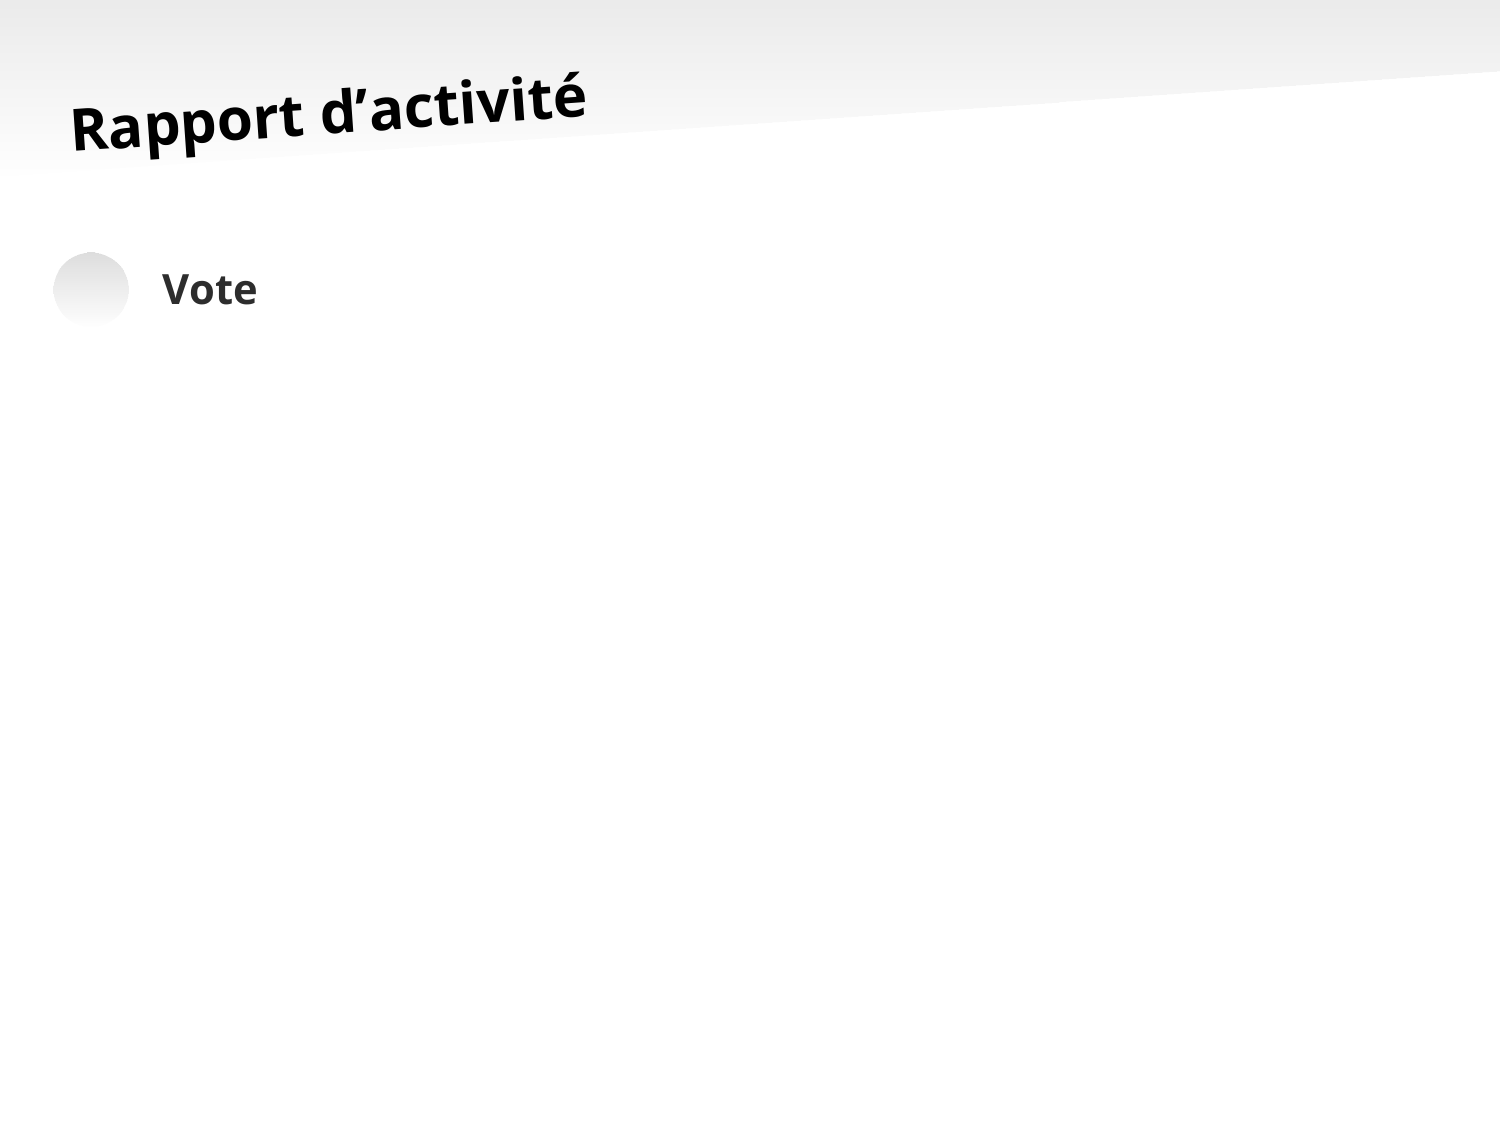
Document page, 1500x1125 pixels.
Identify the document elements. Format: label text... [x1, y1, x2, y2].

text_box [73, 252, 109, 258]
text_box 5 [59, 267, 124, 271]
